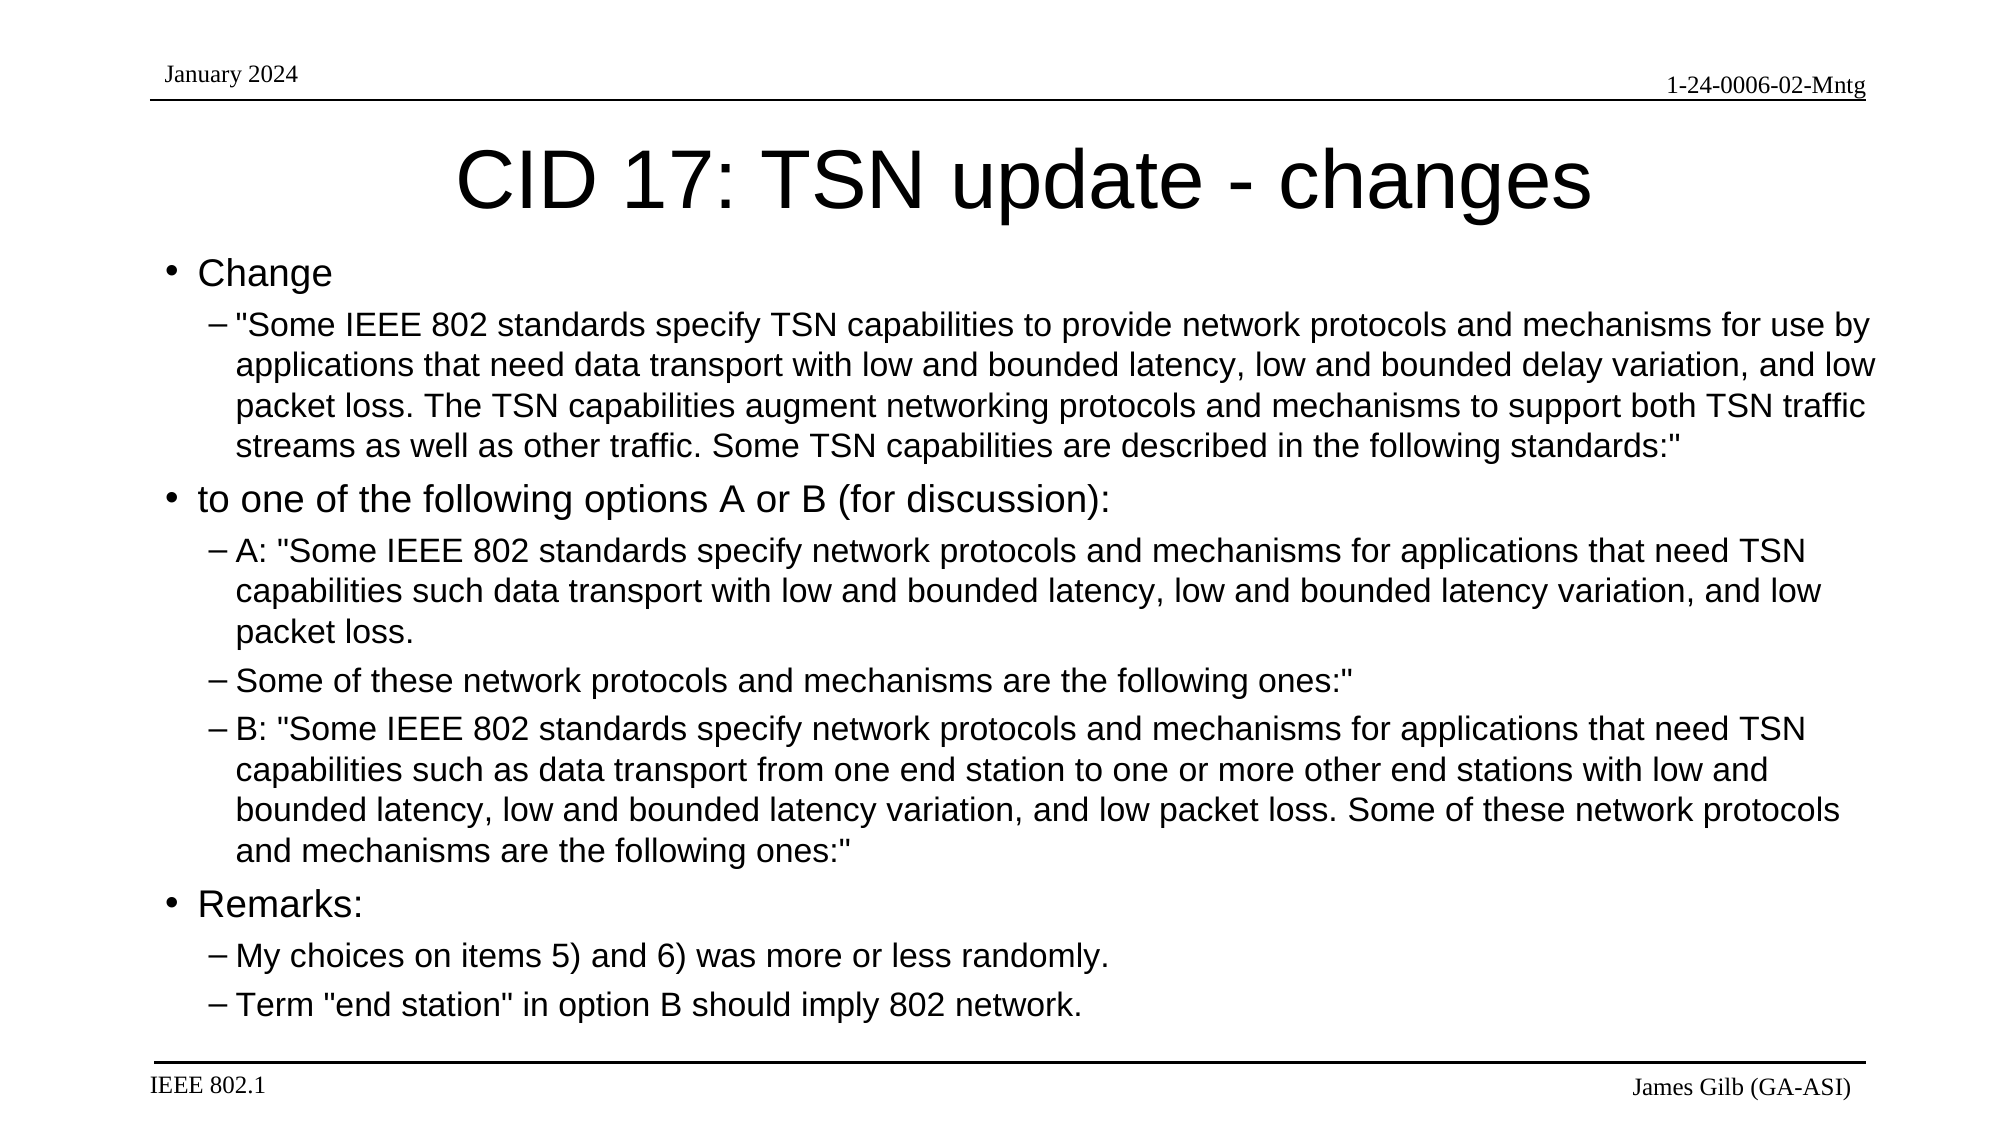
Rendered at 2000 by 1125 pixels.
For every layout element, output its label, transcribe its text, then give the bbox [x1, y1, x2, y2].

list Change "Some IEEE 802 standards specify TSN capabilities to provide network protocols and mechanisms for use by applications that need data transport with low and bounded latency, low and bounded delay variation, and low packet loss. The TSN capabilities augment networking protocols and mechanisms to support both TSN traffic streams as well as other traffic. Some TSN capabilities are described in the following standards:" to one of the following options A or B (for discussion): A: "Some IEEE 802 standards specify network protocols and mechanisms for applications that need TSN capabilities such data transport with low and bounded latency, low and bounded latency variation, and low packet loss. Some of these network protocols and mechanisms are the following ones:" B: "Some IEEE 802 standards specify network protocols and mechanisms for applications that need TSN capabilities such as data transport from one end station to one or more other end stations with low and bounded latency, low and bounded latency variation, and low packet loss. Some of these network protocols and mechanisms are the following ones:" Remarks: My choices on items 5) and 6) was more or less randomly. Term "end station" in option B should imply 802 network. [149, 239, 1900, 1051]
title CID 17: TSN update - changes [149, 112, 1900, 238]
